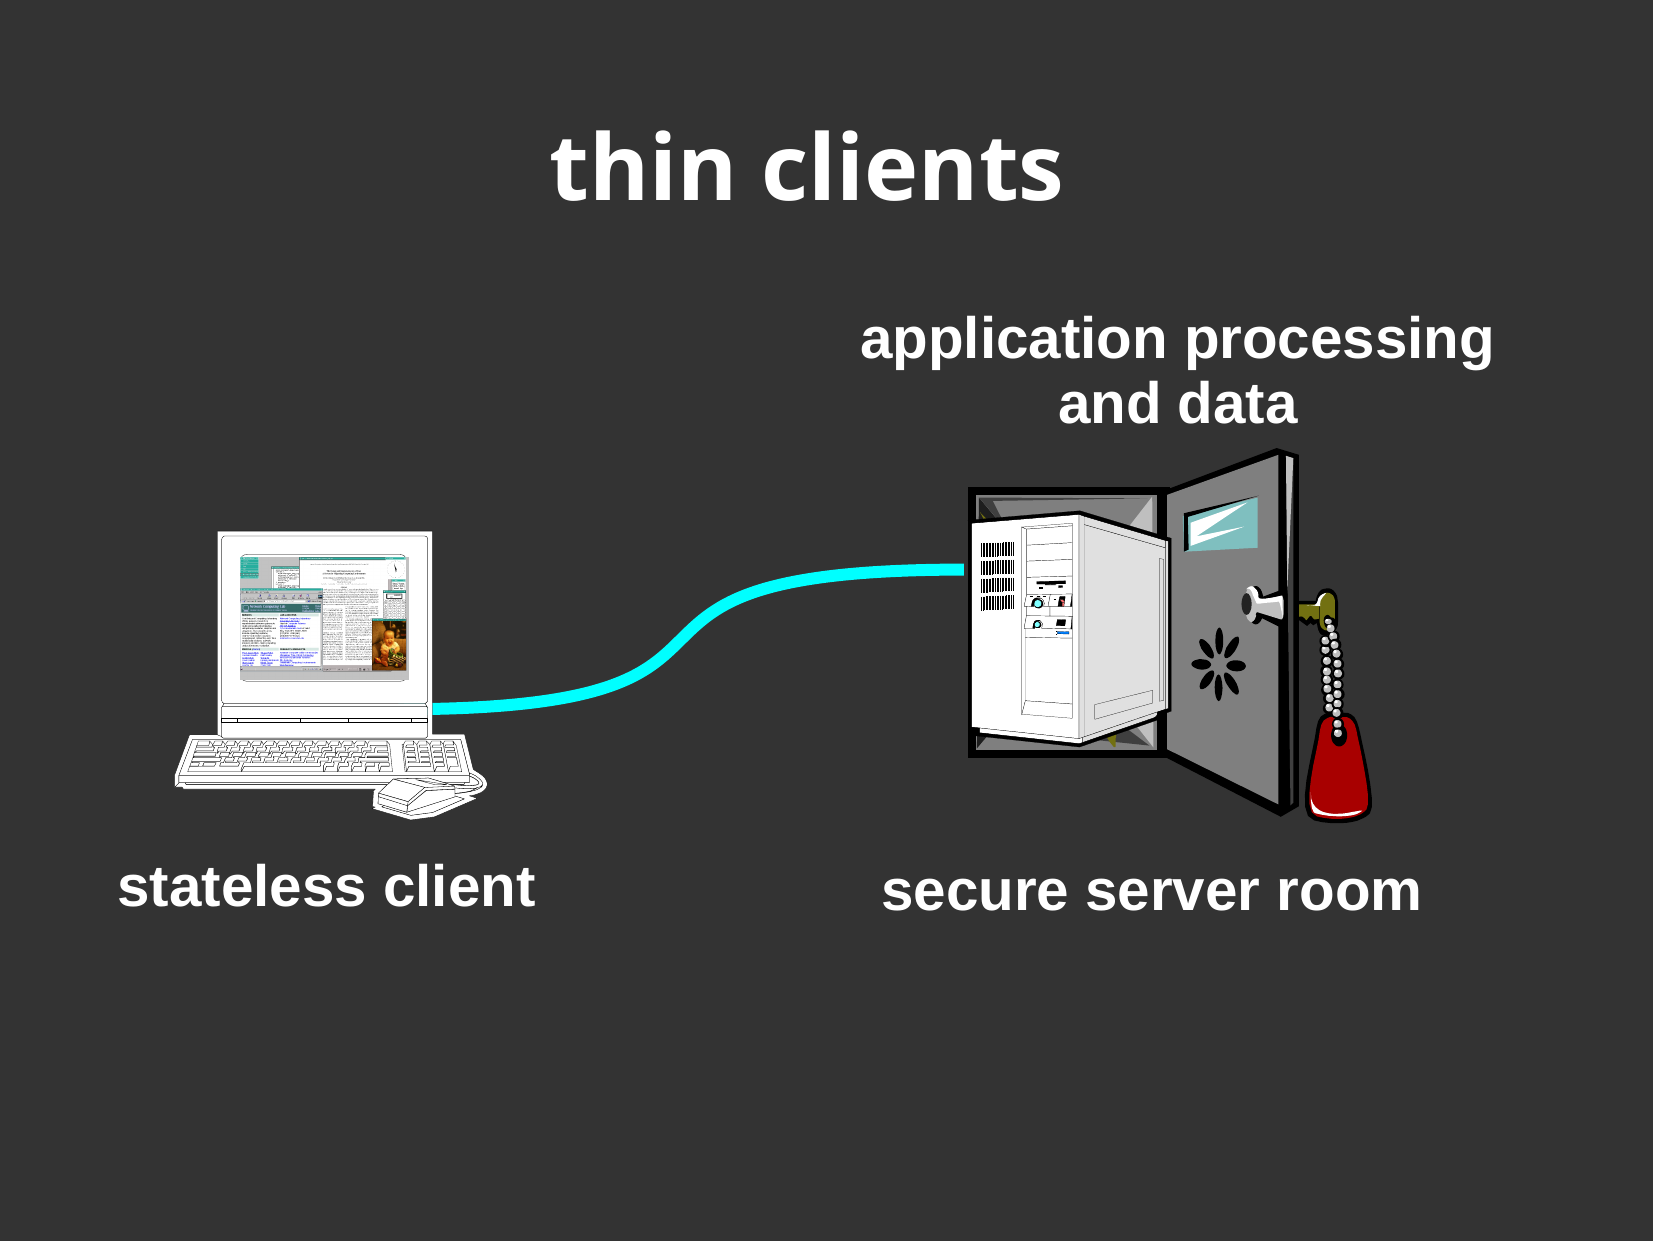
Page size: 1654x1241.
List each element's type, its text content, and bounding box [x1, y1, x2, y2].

text_box stateless client [117, 854, 537, 920]
text_box secure server room [881, 857, 1424, 923]
picture [235, 554, 409, 680]
text_box application processing and data [860, 305, 1496, 436]
picture [967, 448, 1378, 830]
text_box [174, 531, 488, 820]
title thin clients [101, 61, 1513, 269]
